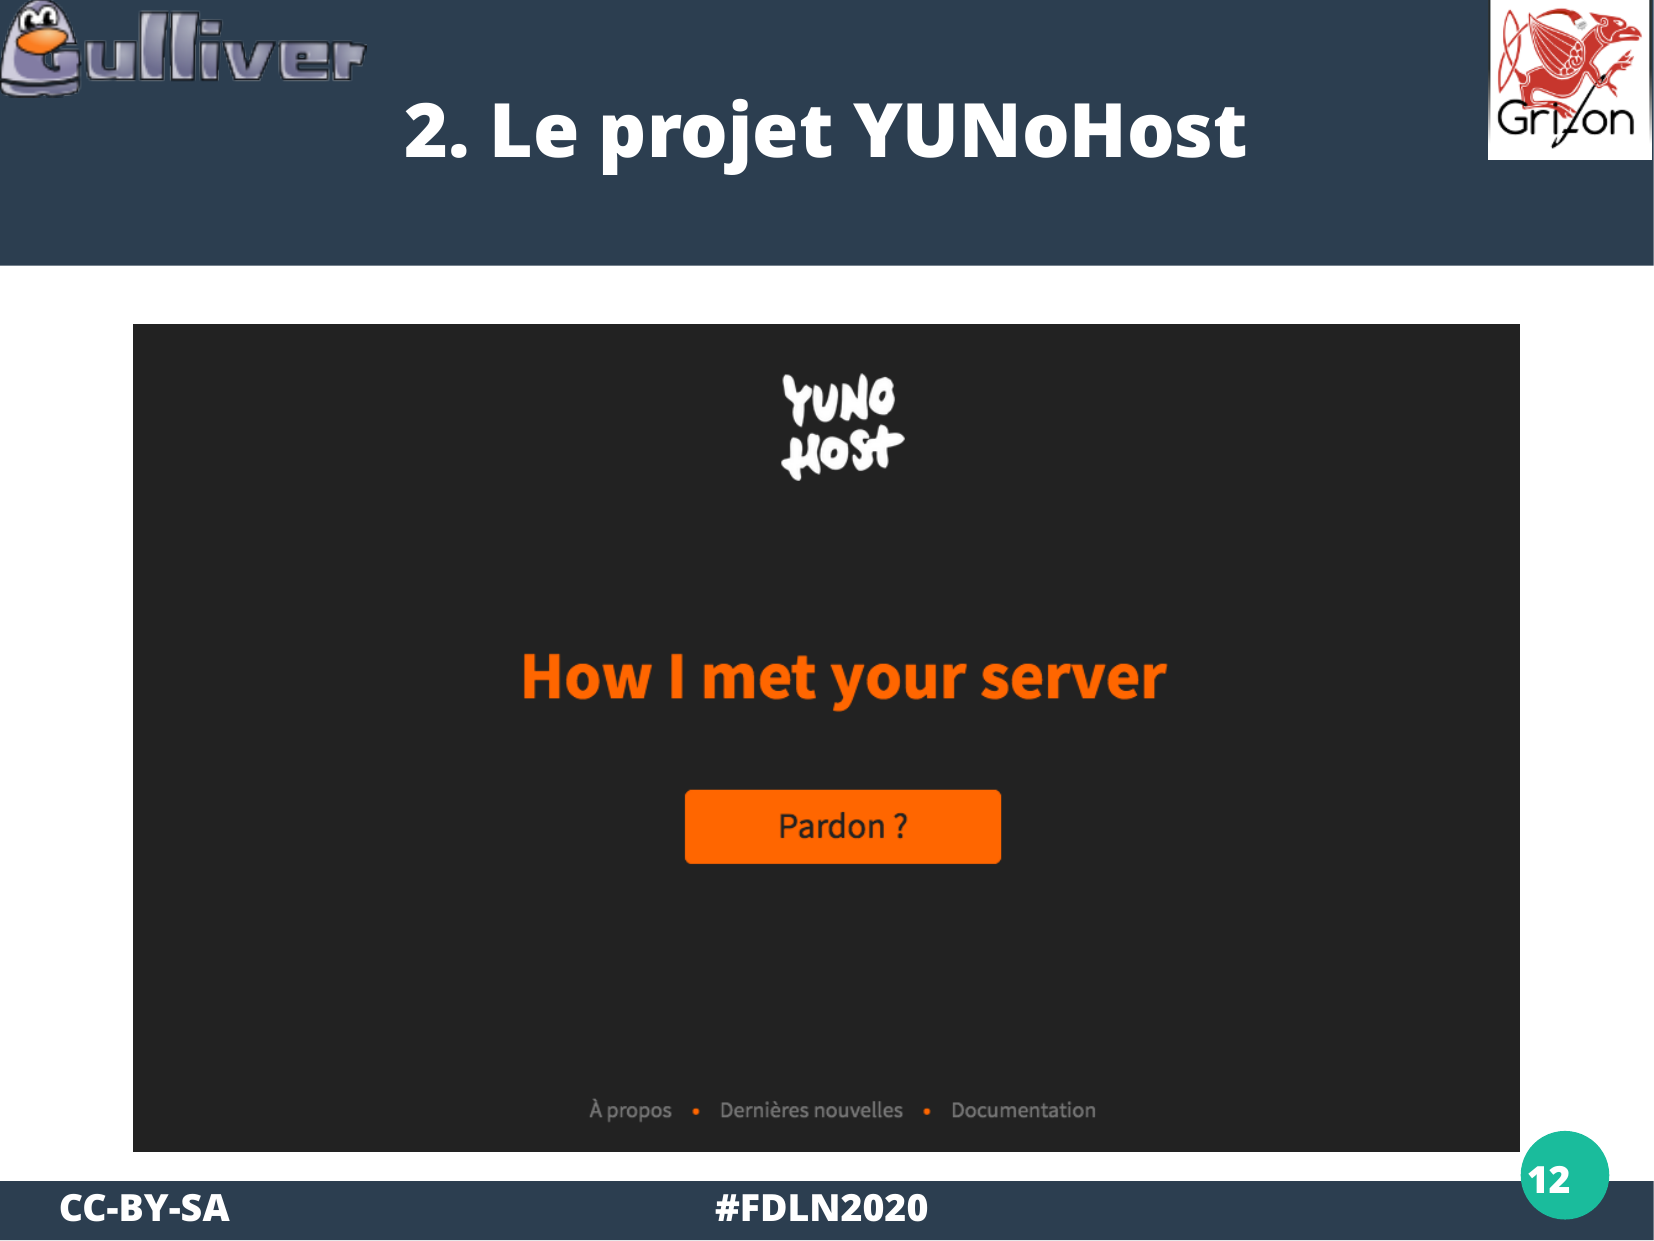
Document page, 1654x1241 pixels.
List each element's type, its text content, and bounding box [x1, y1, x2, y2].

picture [1488, 0, 1652, 160]
picture [0, 0, 367, 98]
title 2. Le projet YUNoHost [59, 49, 1595, 207]
picture [133, 324, 1520, 1152]
